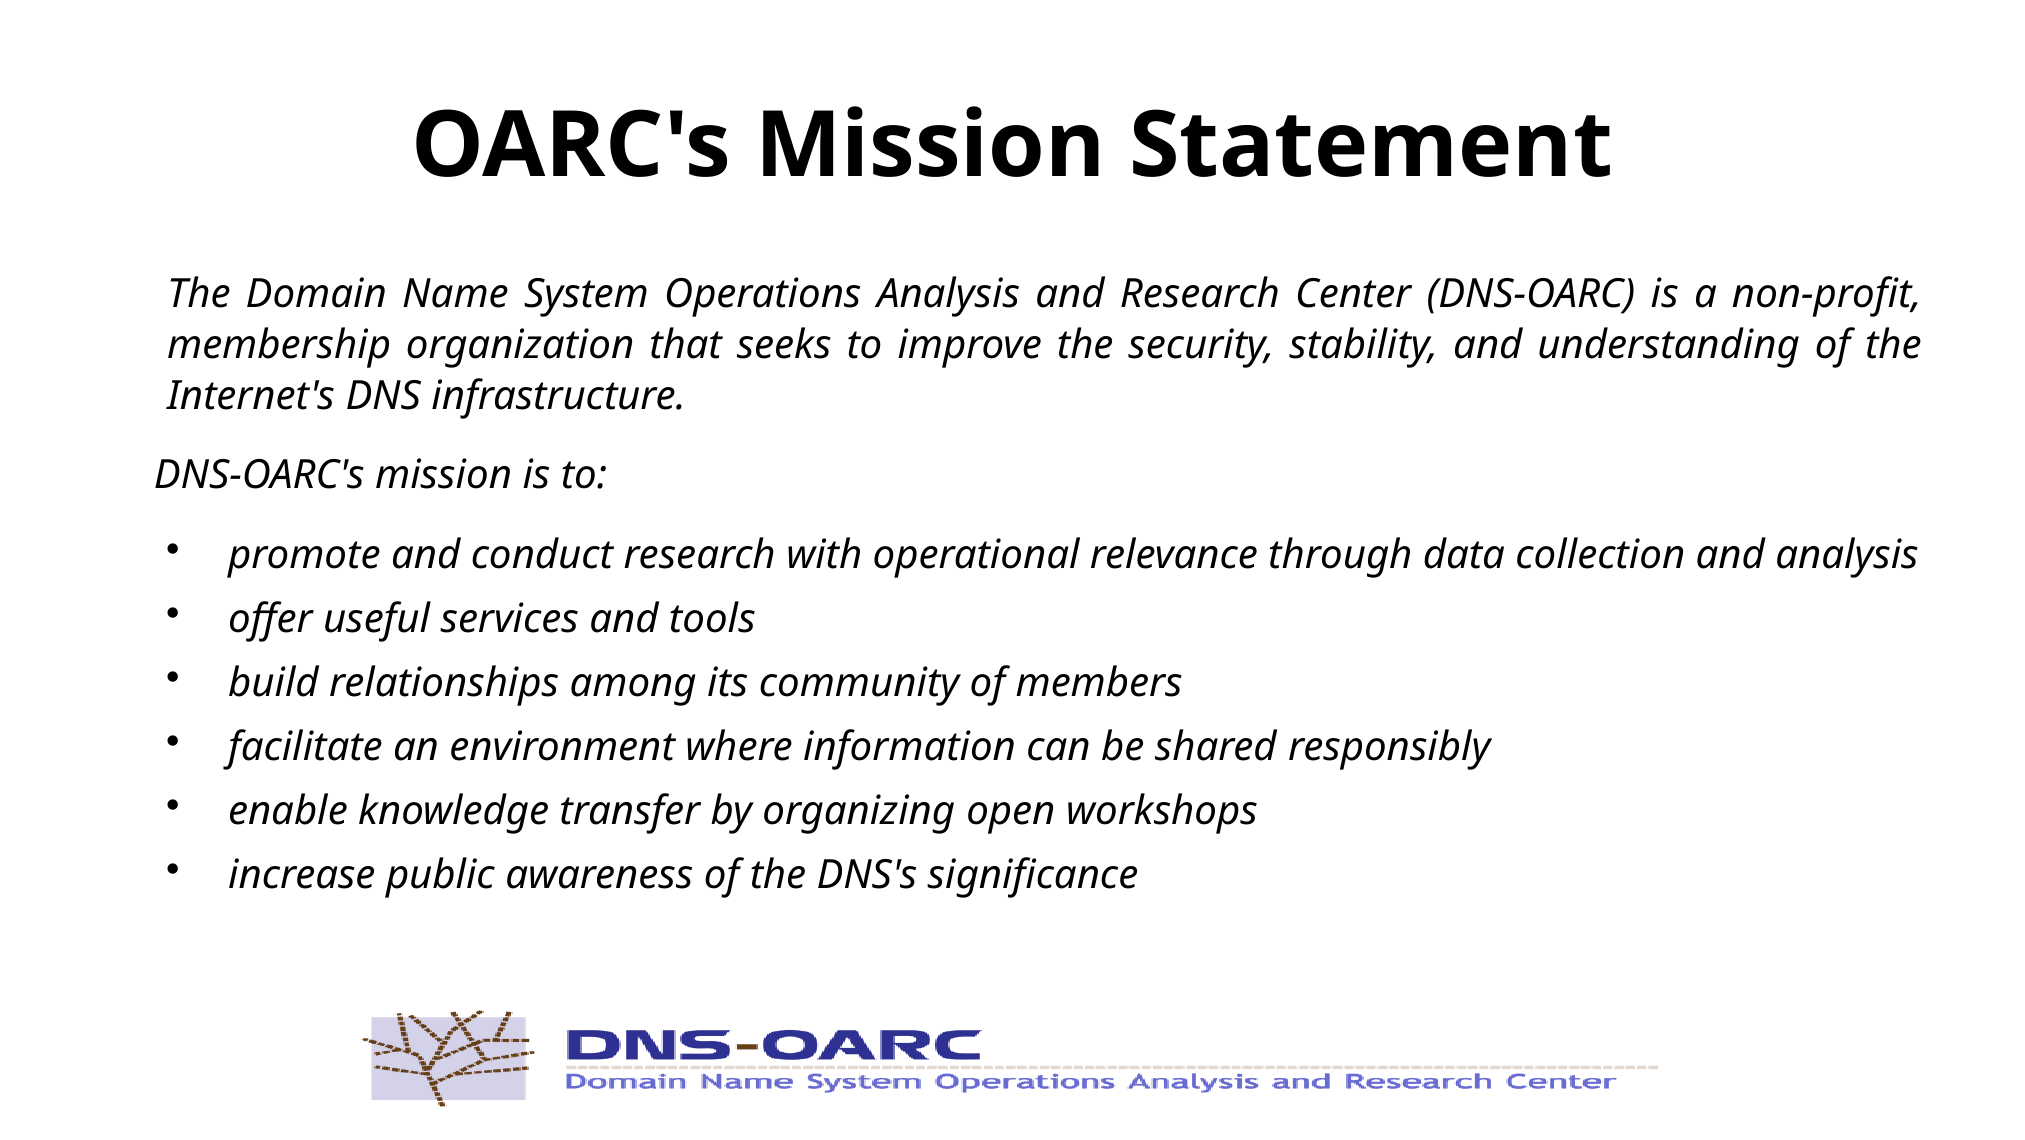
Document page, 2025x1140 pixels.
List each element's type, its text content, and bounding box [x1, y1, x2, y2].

picture [289, 1004, 1700, 1113]
title OARC's Mission Statement [101, 45, 1924, 236]
list The Domain Name System Operations Analysis and Research Center (DNS-OARC) is a non-profit, membership organization that seeks to improve the security, stability, and understanding of the Internet's DNS infrastructure. DNS-OARC's mission is to: promote and conduct research with operational relevance through data collection and analysis offer useful services and tools build relationships among its community of members facilitate an environment where information can be shared responsibly enable knowledge transfer by organizing open workshops increase public awareness of the DNS's significance [101, 266, 1924, 928]
